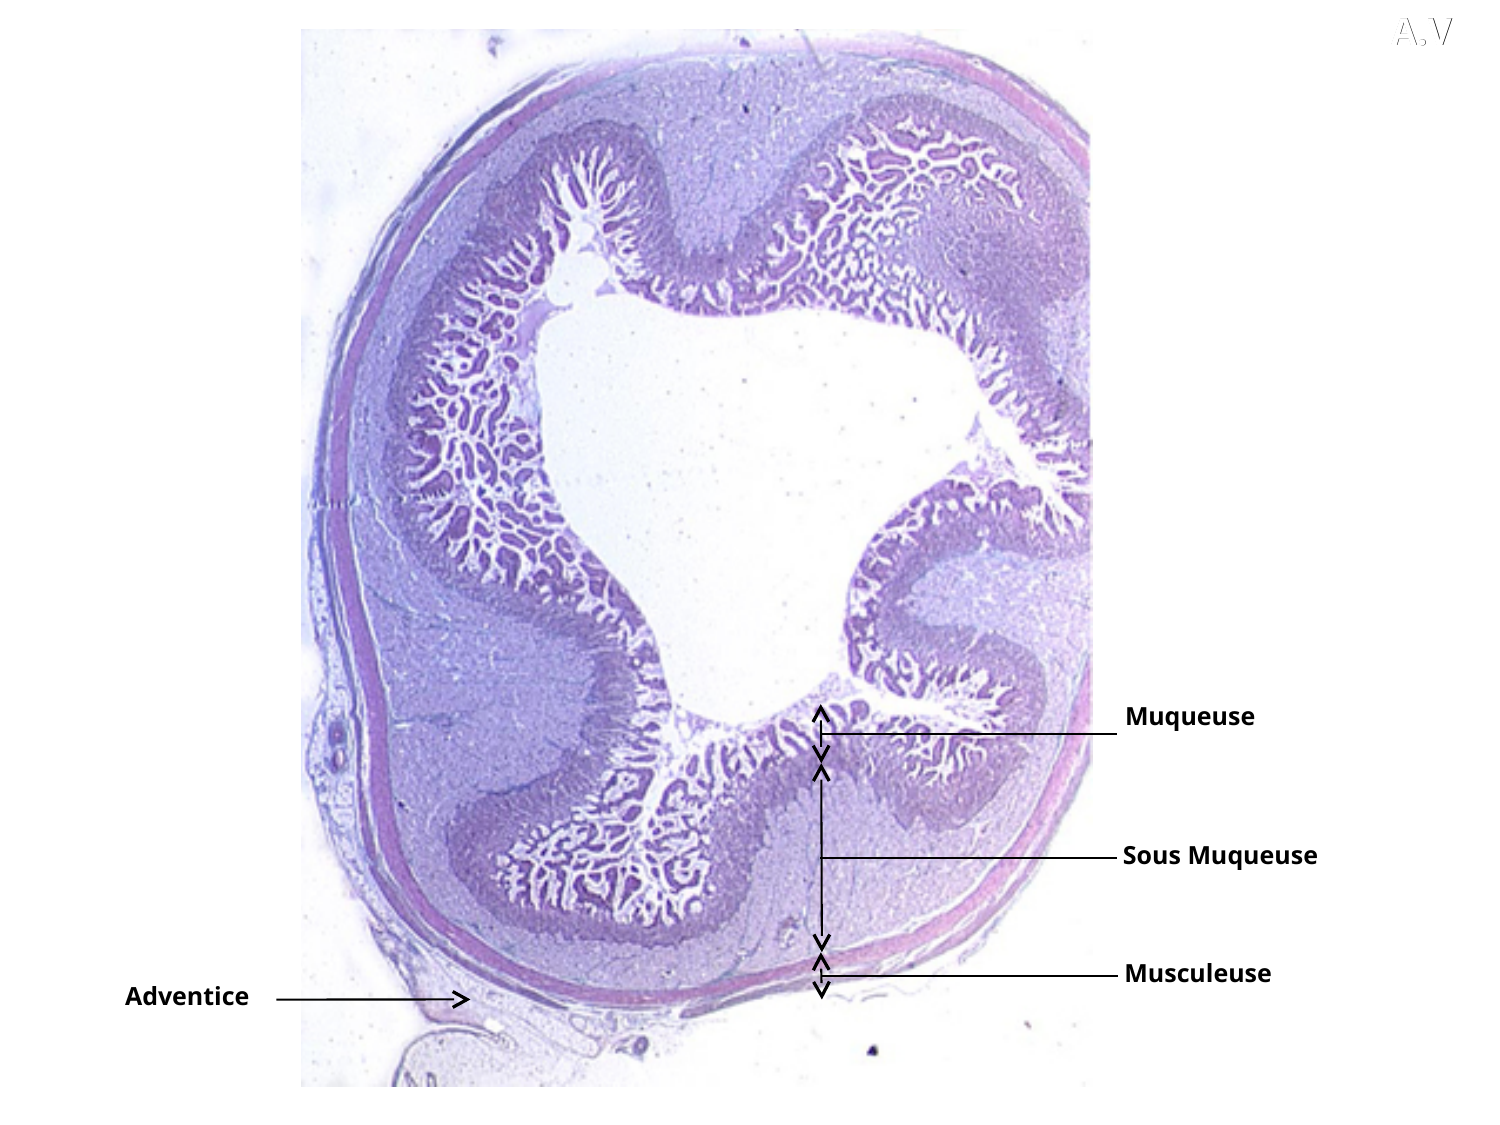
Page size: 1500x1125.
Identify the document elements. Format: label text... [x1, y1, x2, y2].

text_box Adventice [110, 972, 272, 1019]
text_box Muqueuse [1110, 692, 1271, 739]
text_box Musculeuse [1109, 950, 1288, 996]
text_box A.V [1375, 0, 1500, 61]
text_box Sous Muqueuse [1108, 831, 1334, 877]
picture [301, 29, 1093, 1087]
